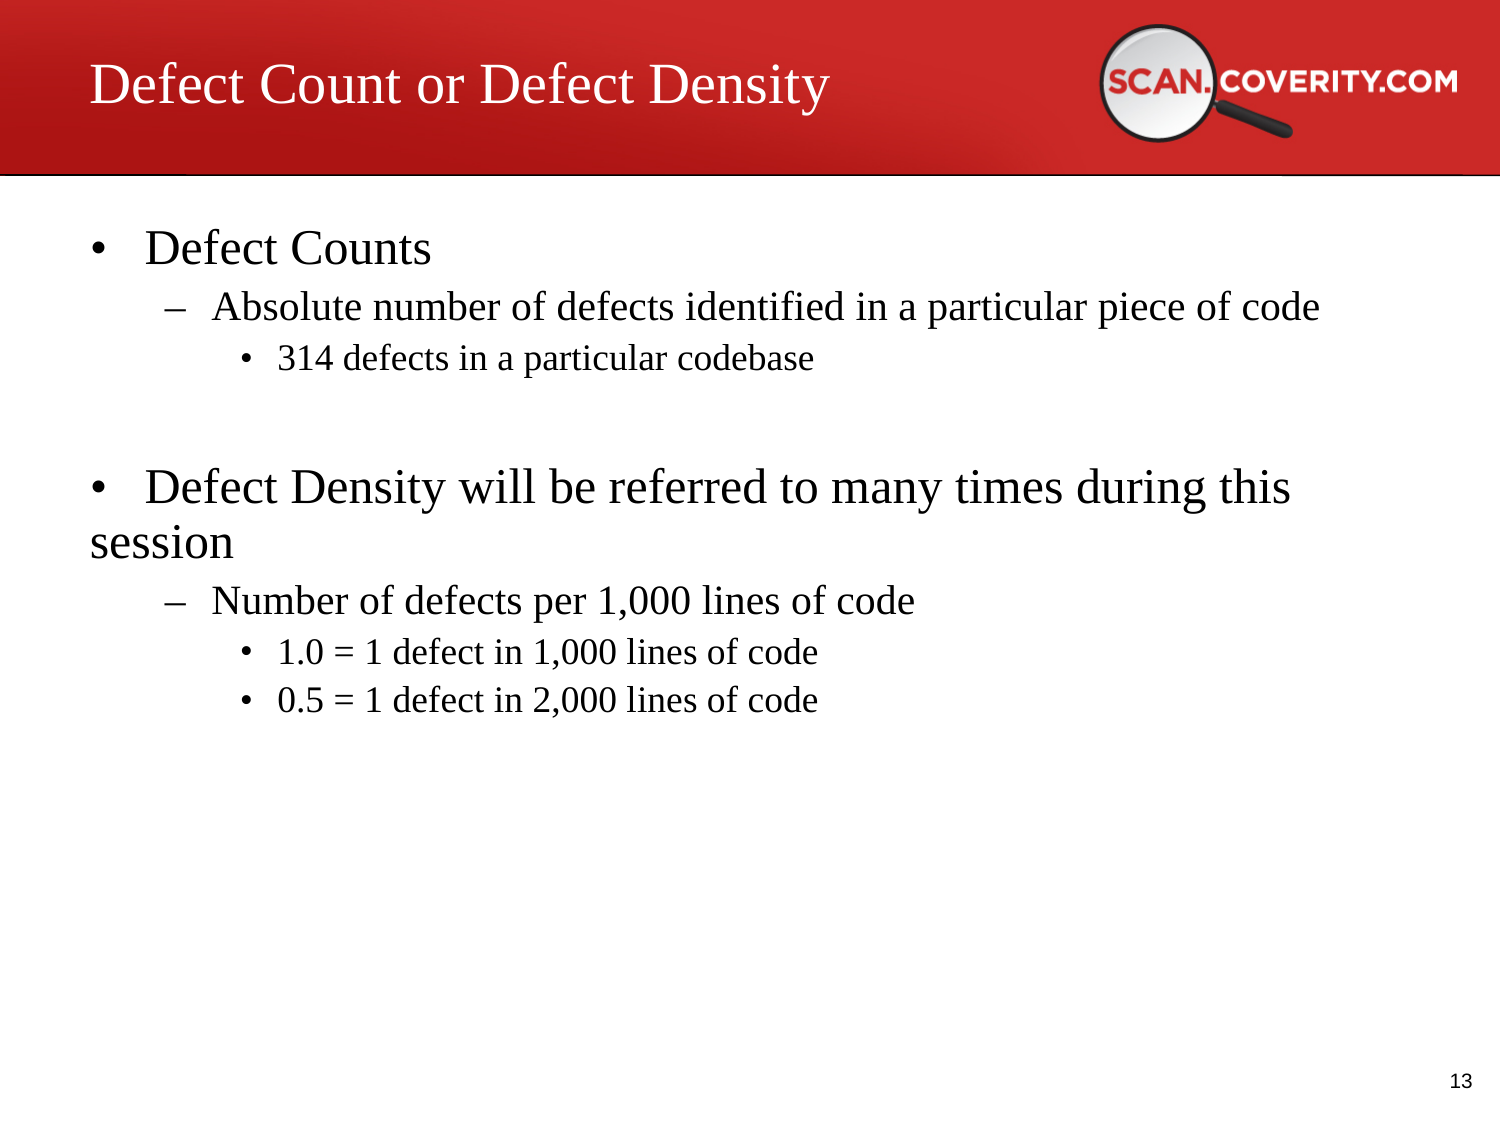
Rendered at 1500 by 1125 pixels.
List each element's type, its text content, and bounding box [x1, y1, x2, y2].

picture [0, 0, 1500, 174]
list Defect Counts Absolute number of defects identified in a particular piece of code 314 defects in a particular codebase Defect Density will be referred to many times during this session Number of defects per 1,000 lines of code 1.0 = 1 defect in 1,000 lines of code 0.5 = 1 defect in 2,000 lines of code [75, 212, 1426, 981]
title Defect Count or Defect Density [74, 24, 1100, 143]
